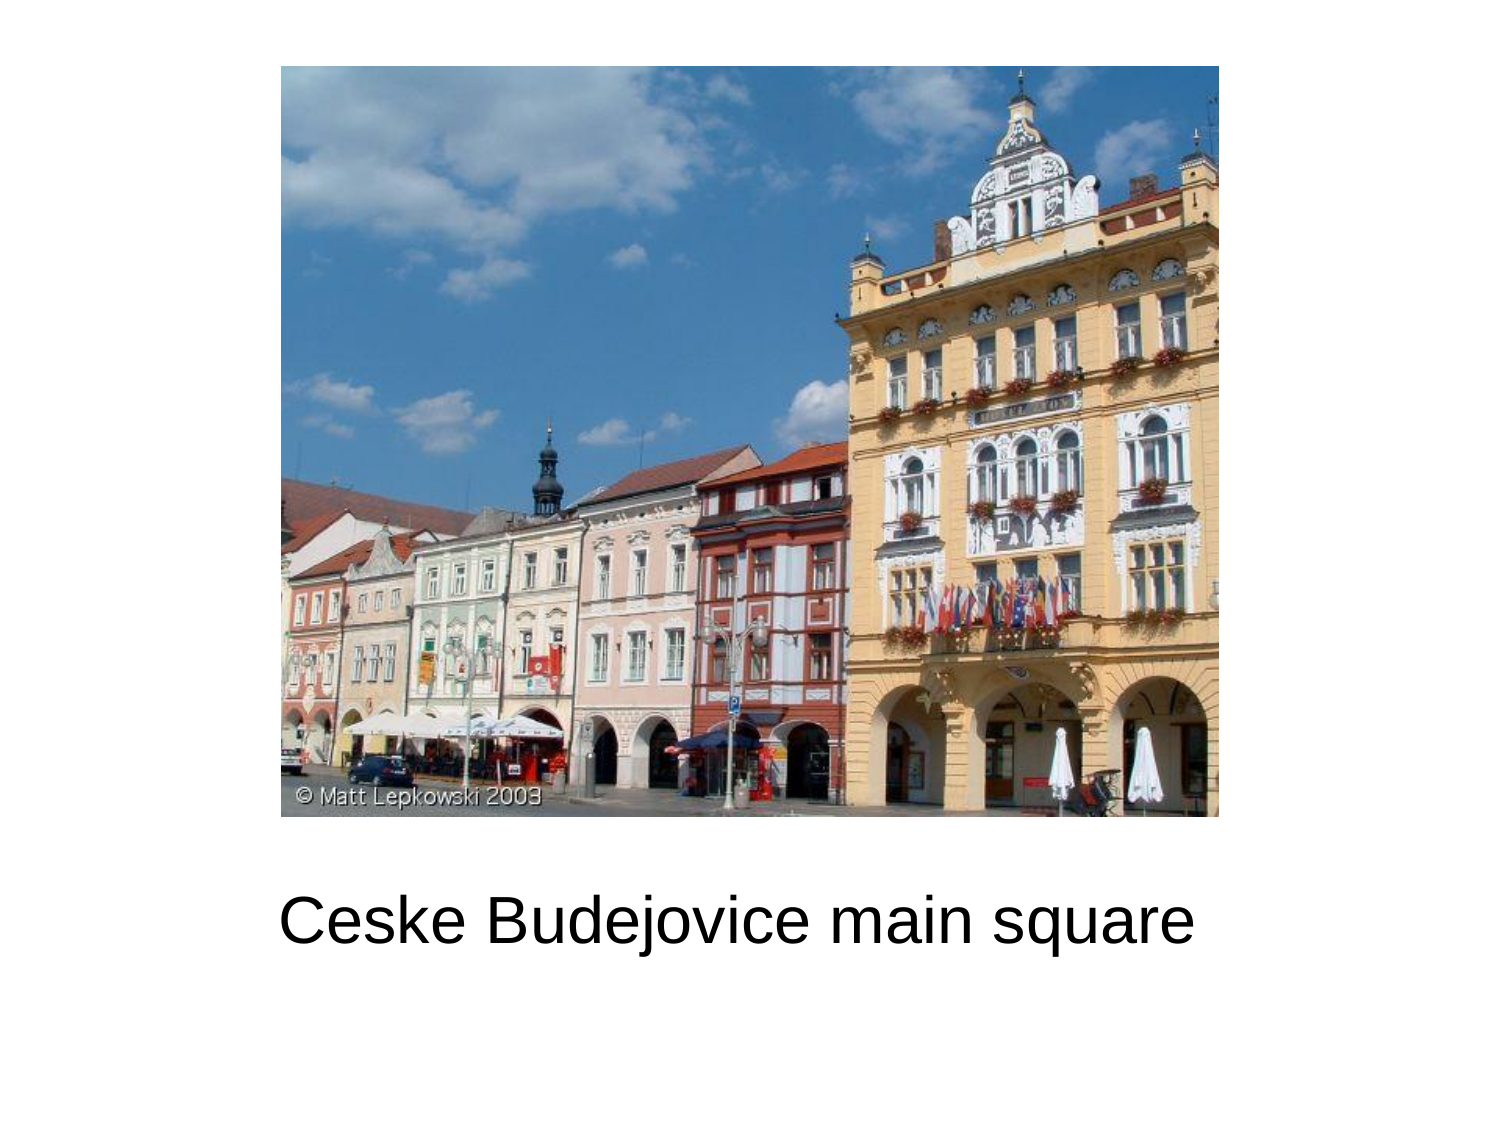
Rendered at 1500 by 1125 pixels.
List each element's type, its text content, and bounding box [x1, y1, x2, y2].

subtitle Ceske Budejovice main square [218, 869, 1275, 1094]
picture [281, 66, 1219, 817]
